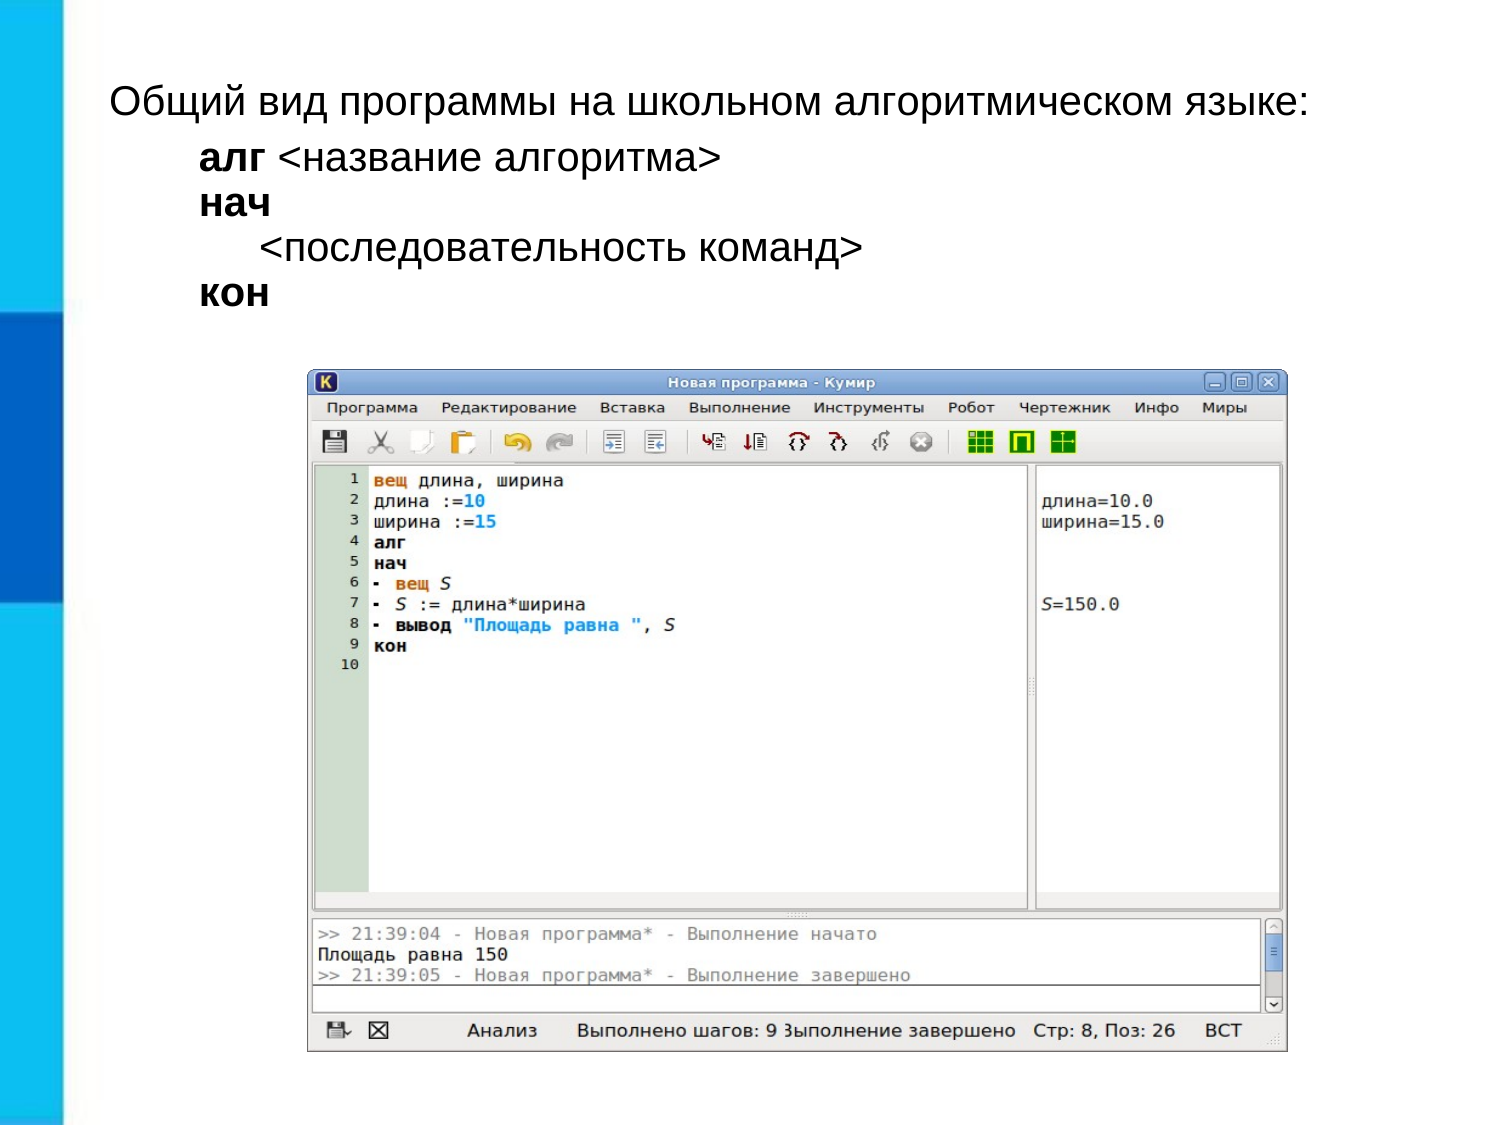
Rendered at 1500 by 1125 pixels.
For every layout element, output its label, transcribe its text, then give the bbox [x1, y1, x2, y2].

text_box Общий вид программы на школьном алгоритмическом языке: алг <название алгоритма> нач <последовательность команд> кон [94, 66, 1459, 324]
picture [0, 0, 1500, 1125]
